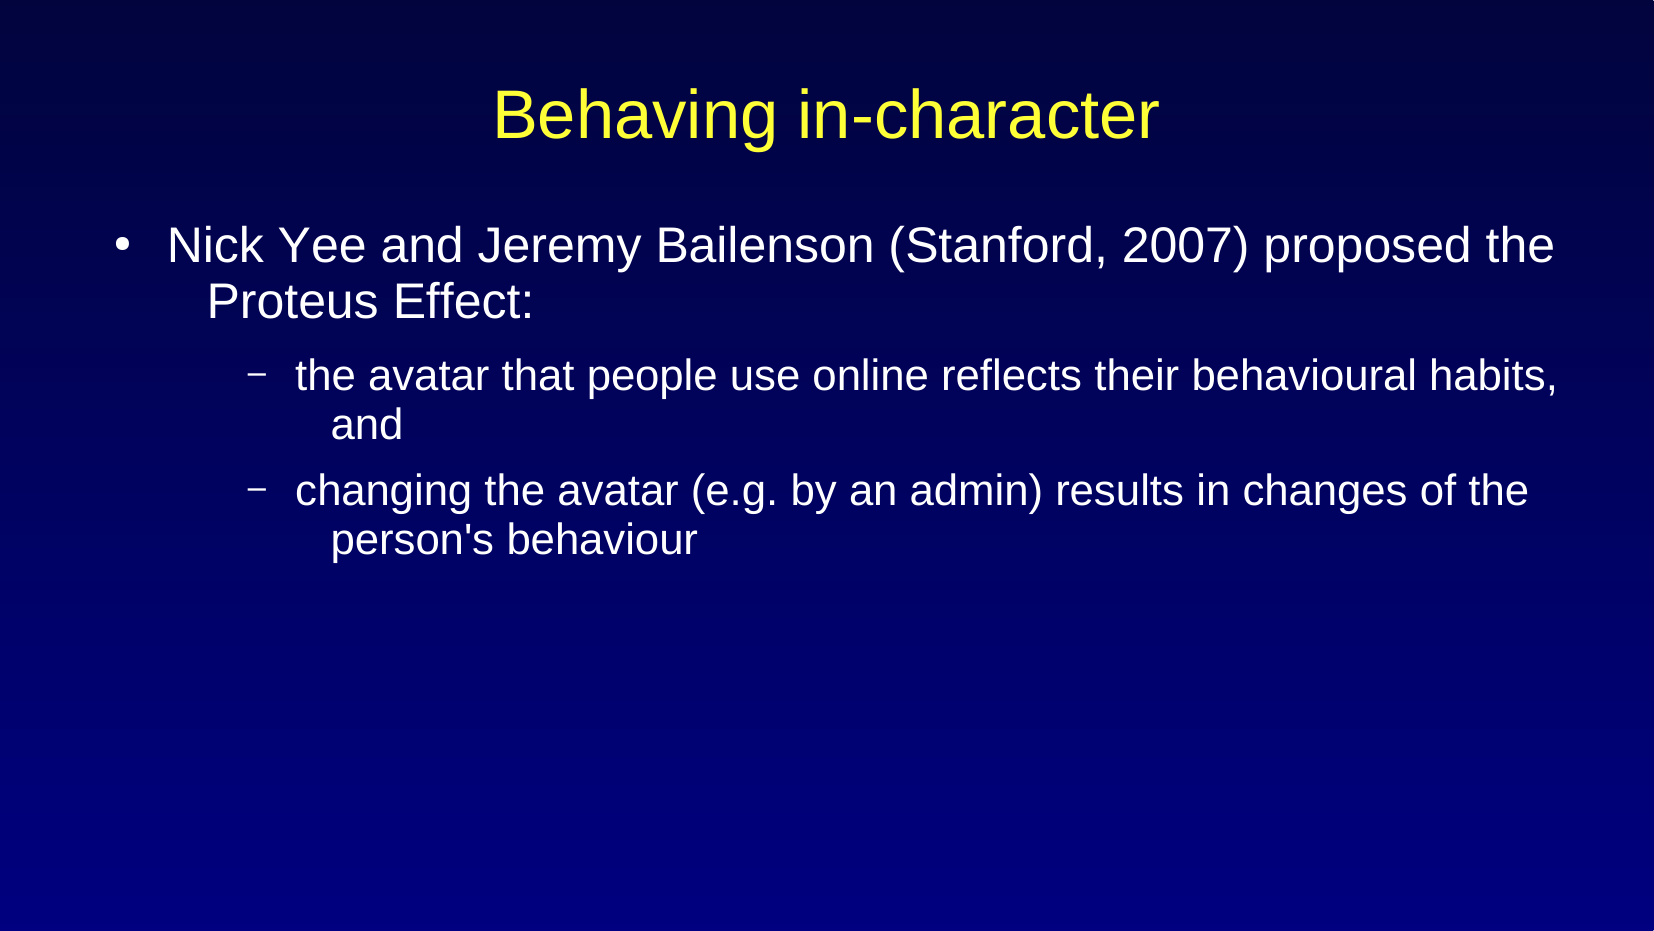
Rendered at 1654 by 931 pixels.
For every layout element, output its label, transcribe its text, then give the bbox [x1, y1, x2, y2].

list Nick Yee and Jeremy Bailenson (Stanford, 2007) proposed the Proteus Effect: the avatar that people use online reflects their behavioural habits, and changing the avatar (e.g. by an admin) results in changes of the person's behaviour [82, 217, 1571, 758]
title Behaving in-character [82, 37, 1571, 193]
